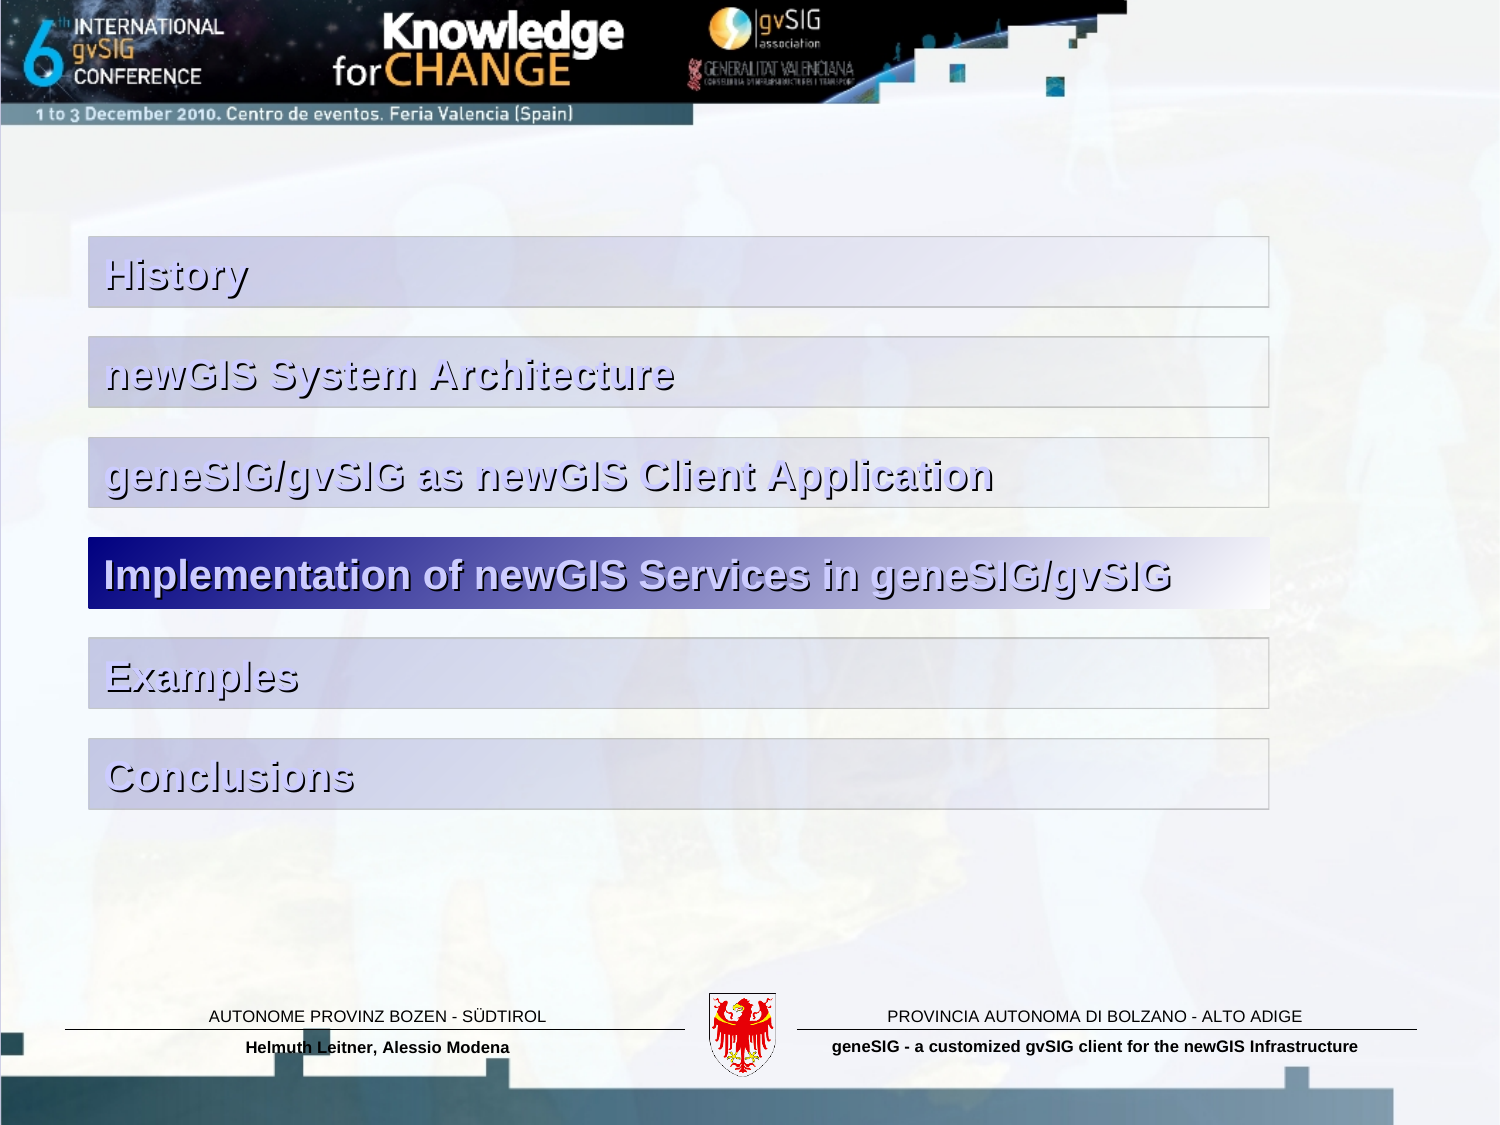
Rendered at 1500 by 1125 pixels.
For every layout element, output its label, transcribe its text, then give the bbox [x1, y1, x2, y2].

picture [0, 0, 1500, 1125]
text_box geneSIG/gvSIG as newGIS Client Application [88, 437, 1270, 508]
text_box Implementation of newGIS Services in geneSIG/gvSIG [88, 537, 1270, 609]
text_box Examples [88, 637, 1270, 709]
text_box Conclusions [88, 738, 1270, 810]
text_box History [88, 236, 1270, 308]
text_box newGIS System Architecture [88, 336, 1270, 408]
